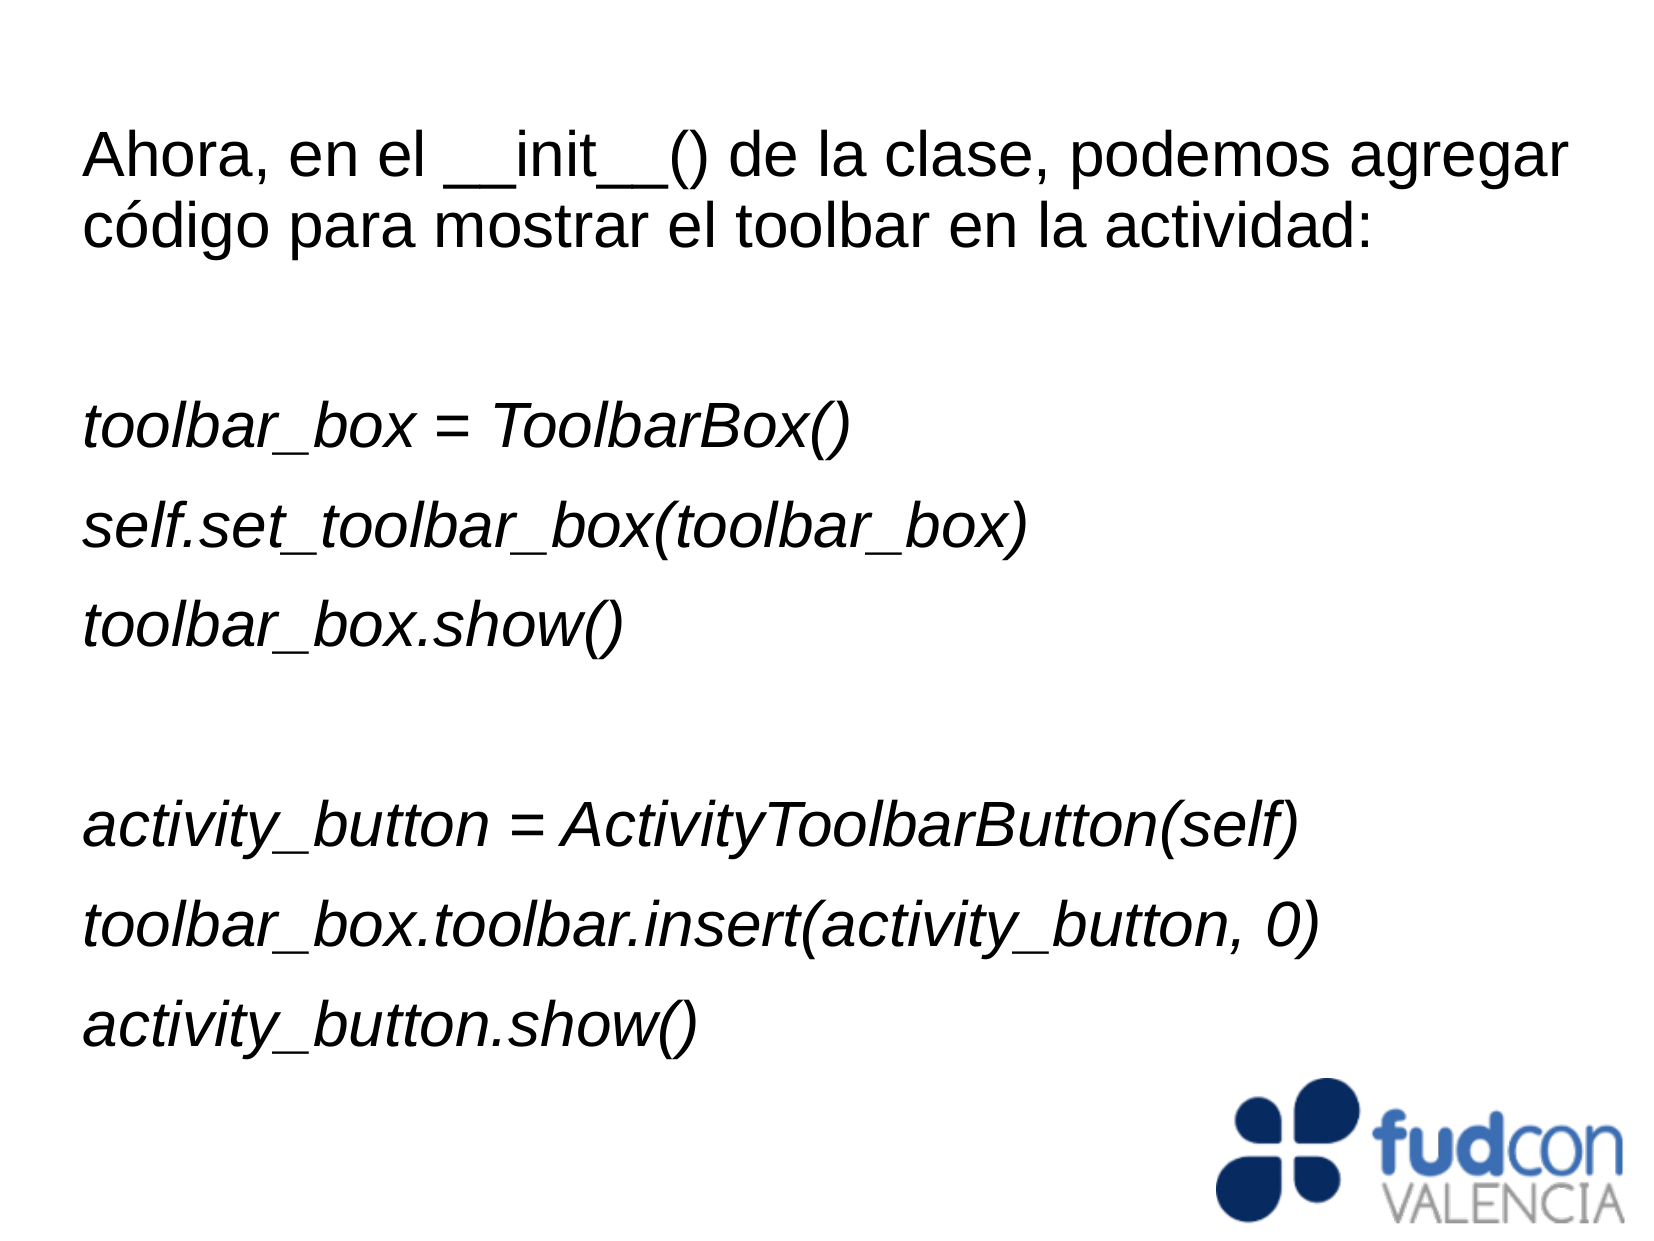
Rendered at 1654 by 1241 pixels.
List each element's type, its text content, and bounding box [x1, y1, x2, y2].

list Ahora, en el __init__() de la clase, podemos agregar código para mostrar el toolbar en la actividad: toolbar_box = ToolbarBox() self.set_toolbar_box(toolbar_box) toolbar_box.show() activity_button = ActivityToolbarButton(self) toolbar_box.toolbar.insert(activity_button, 0) activity_button.show() [82, 118, 1571, 1109]
picture [1216, 1078, 1643, 1230]
